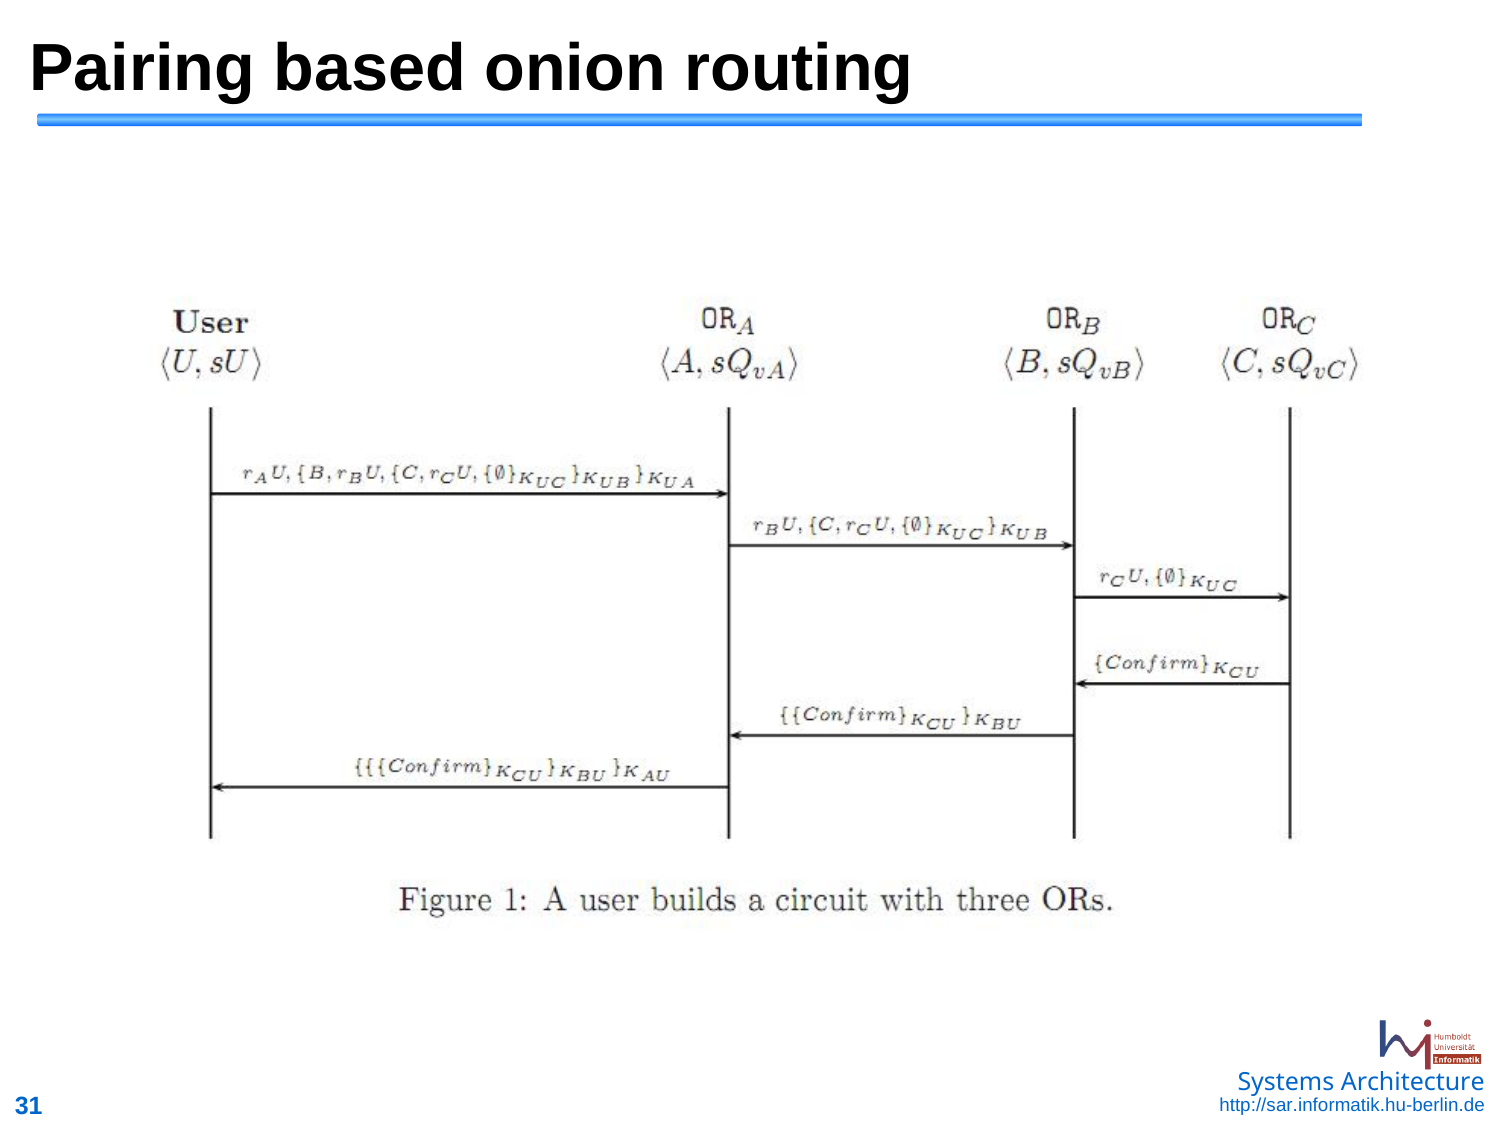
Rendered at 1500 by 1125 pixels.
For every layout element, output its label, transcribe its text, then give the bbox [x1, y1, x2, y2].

picture [1376, 1016, 1483, 1071]
picture [2, 175, 1500, 953]
title Pairing based onion routing [29, 19, 1500, 115]
